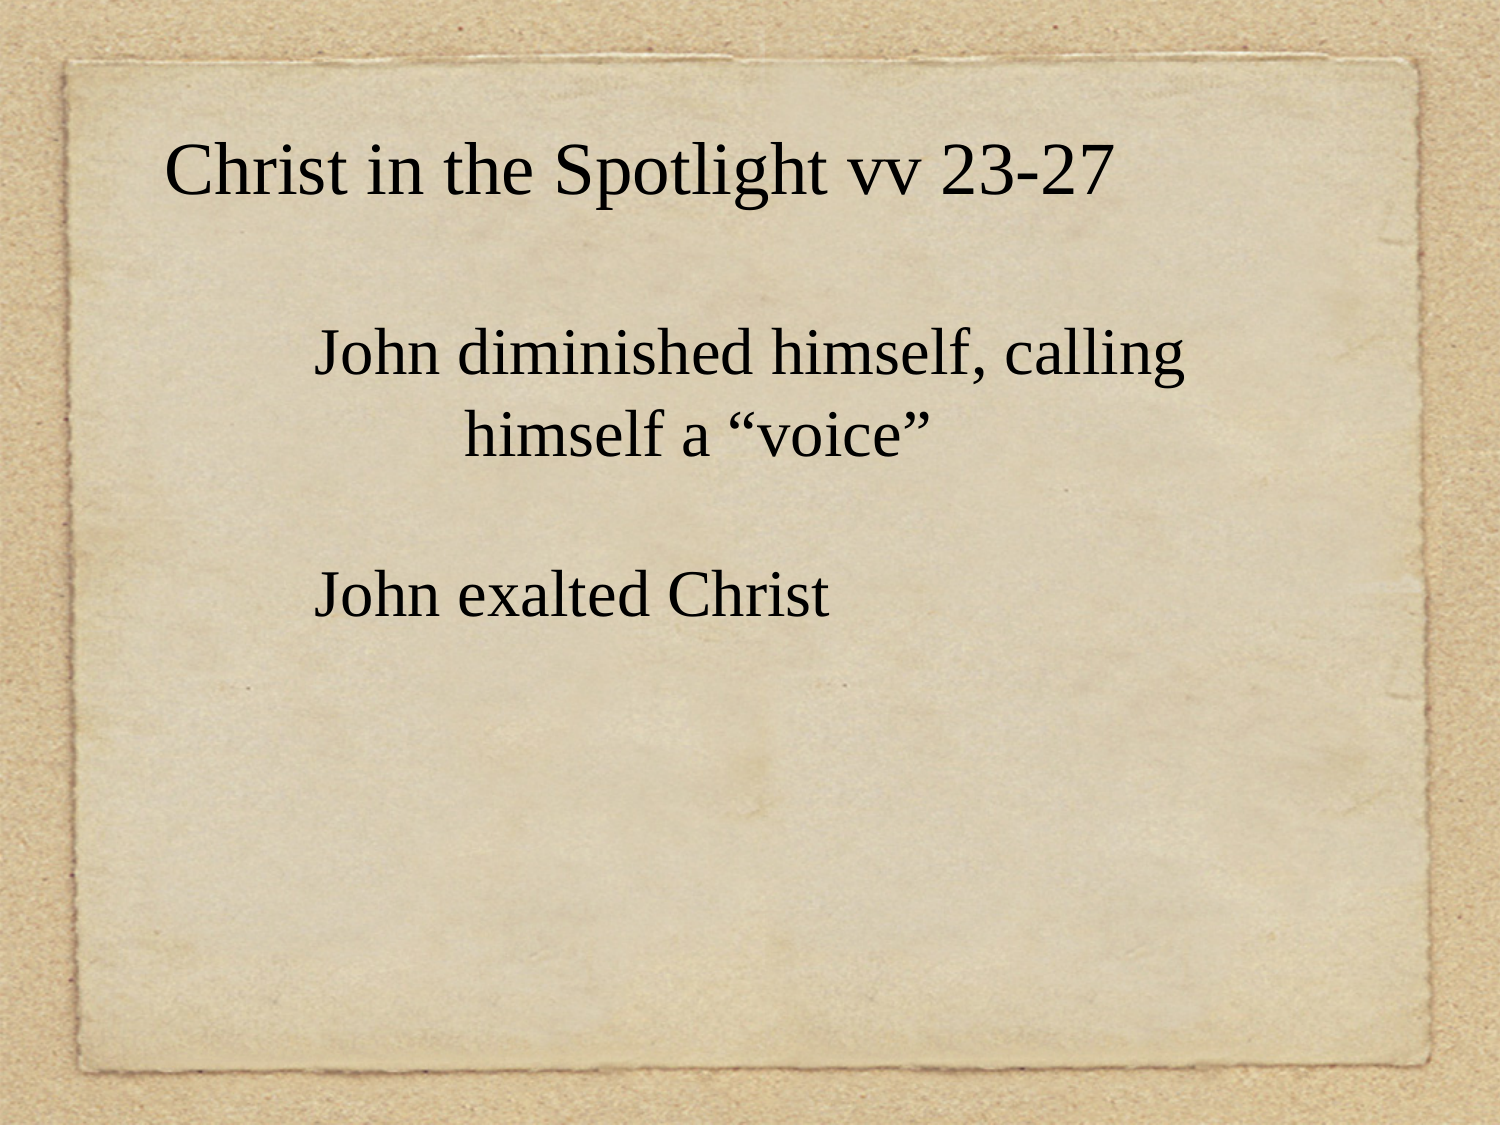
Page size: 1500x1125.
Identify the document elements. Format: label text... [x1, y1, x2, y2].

picture [0, 0, 1500, 1125]
text_box Christ in the Spotlight vv 23-27 John diminished himself, calling himself a “voice” John exalted Christ [150, 112, 1351, 718]
